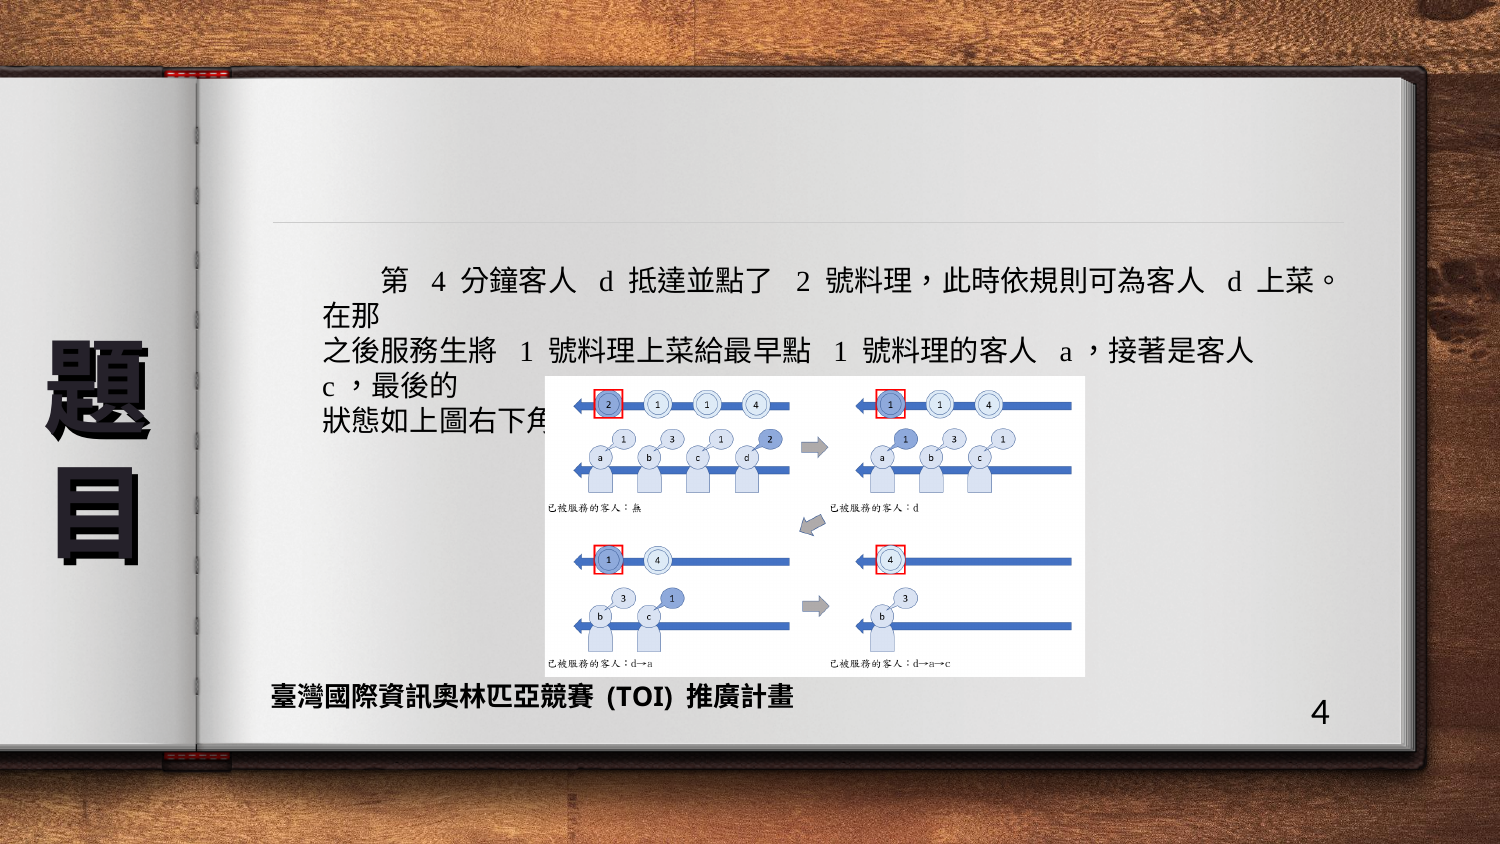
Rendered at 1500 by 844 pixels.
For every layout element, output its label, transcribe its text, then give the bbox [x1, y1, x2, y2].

text_box 第 4 分鐘客人 d 抵達並點了 2 號料理，此時依規則可為客人 d 上菜。在那 之後服務生將 1 號料理上菜給最早點 1 號料理的客人 a，接著是客人 c，最後的 狀態如上圖右下角所示。 [307, 255, 1341, 445]
text_box [1295, 672, 1386, 737]
chart [544, 376, 1086, 677]
title 題 目 [28, 306, 210, 552]
